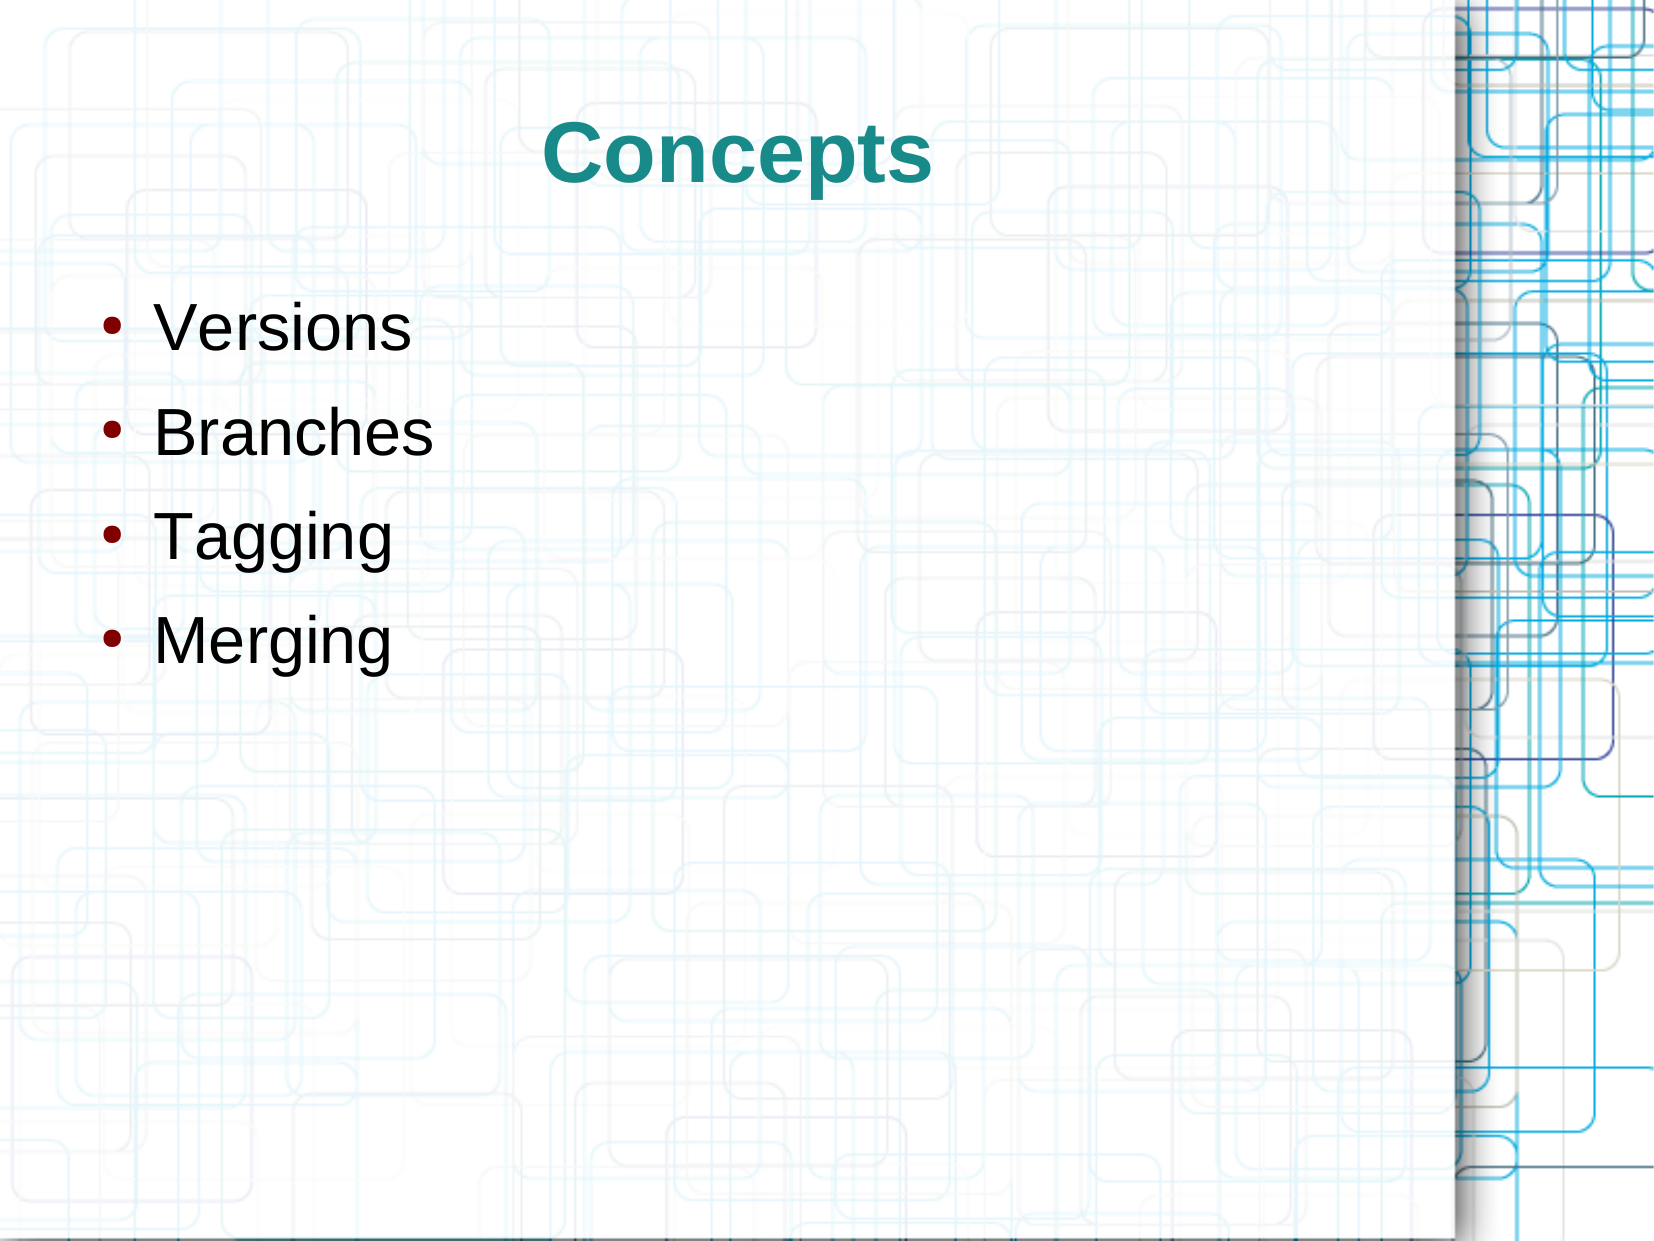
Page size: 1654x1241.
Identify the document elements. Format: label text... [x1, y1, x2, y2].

picture [0, 0, 1654, 1241]
title Concepts [59, 49, 1418, 257]
list Versions Branches Tagging Merging [82, 290, 1538, 1010]
